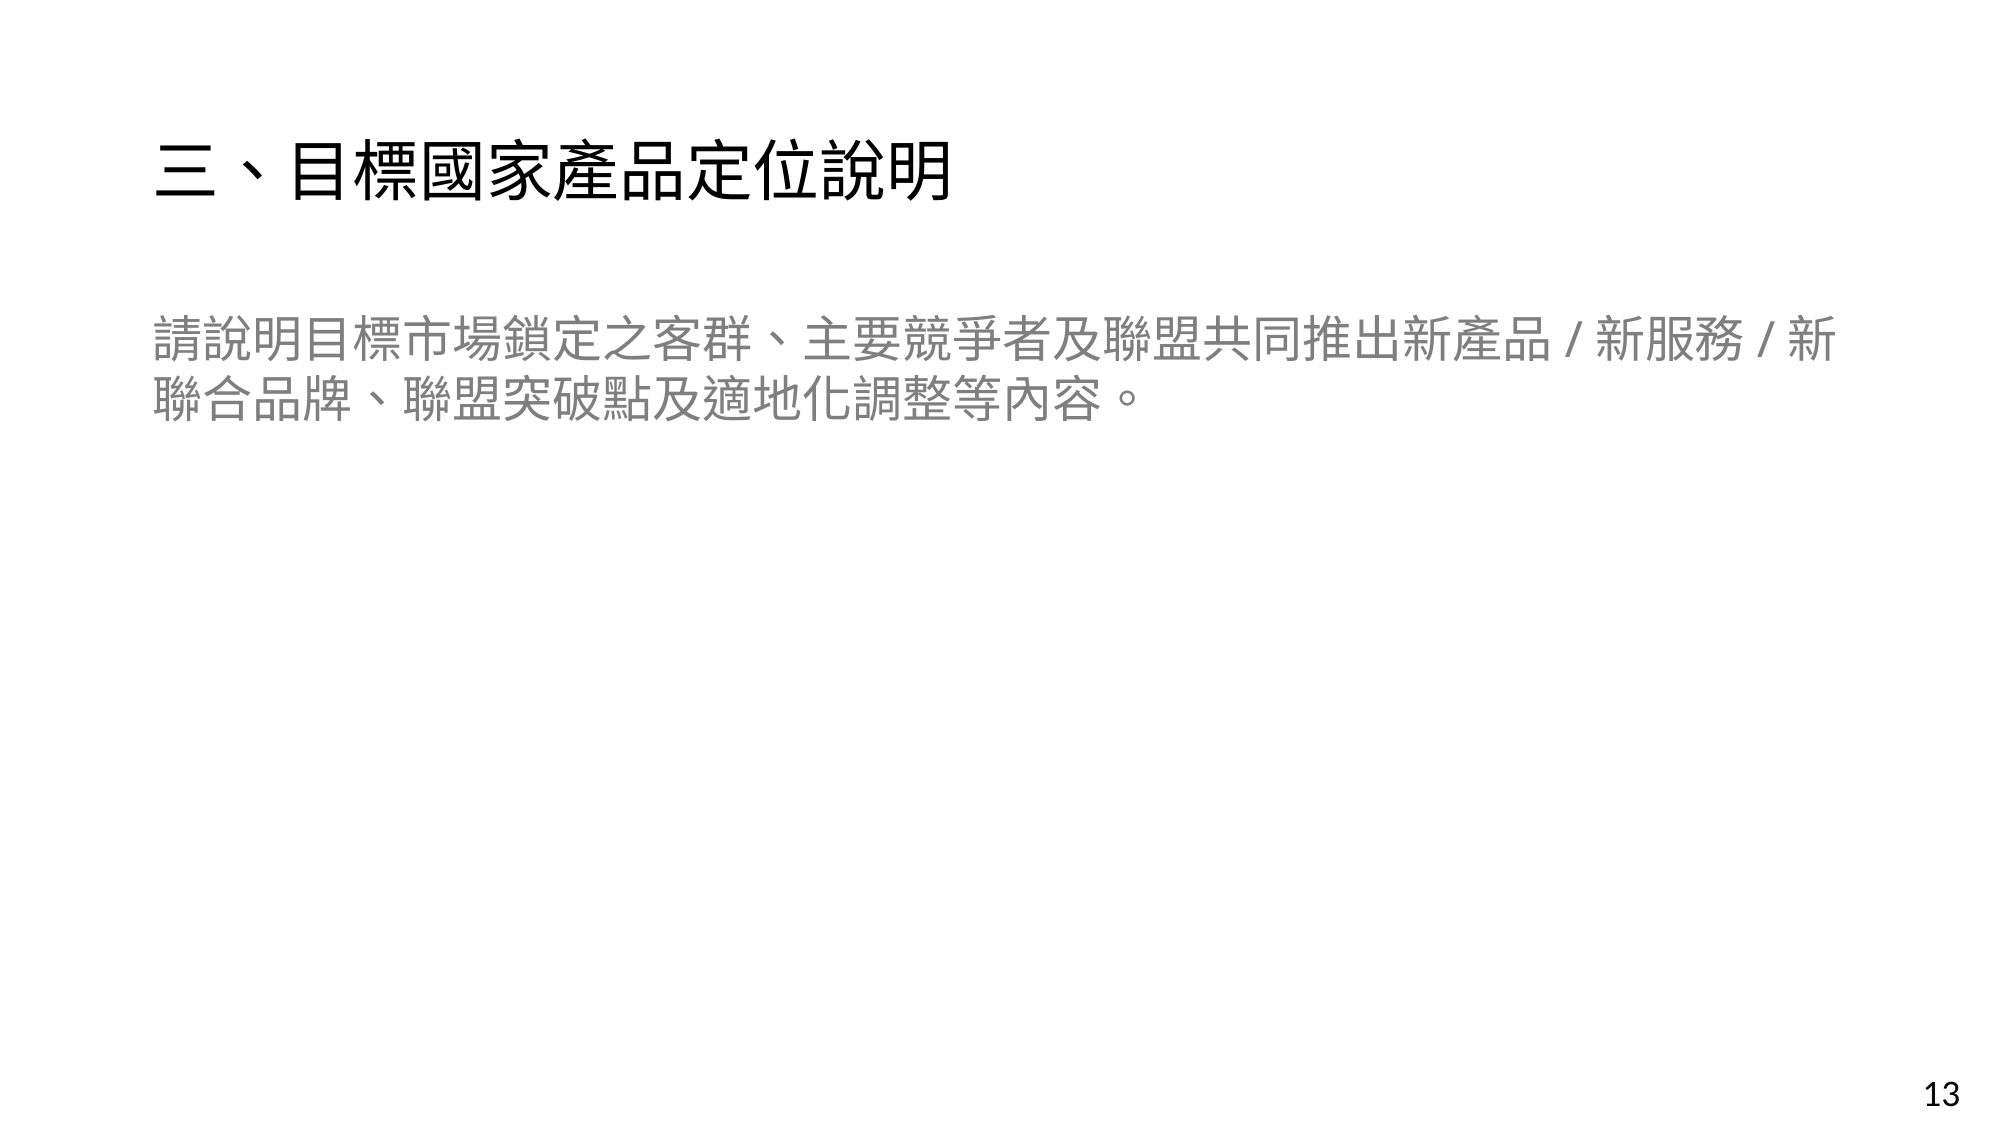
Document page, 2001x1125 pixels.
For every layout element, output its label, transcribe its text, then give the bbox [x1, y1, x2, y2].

list 請說明目標市場鎖定之客群、主要競爭者及聯盟共同推出新產品/新服務/新聯合品牌、聯盟突破點及適地化調整等內容。 [137, 299, 1863, 1014]
text_box [1907, 1061, 1986, 1114]
title 三、目標國家產品定位說明 [137, 59, 1863, 278]
